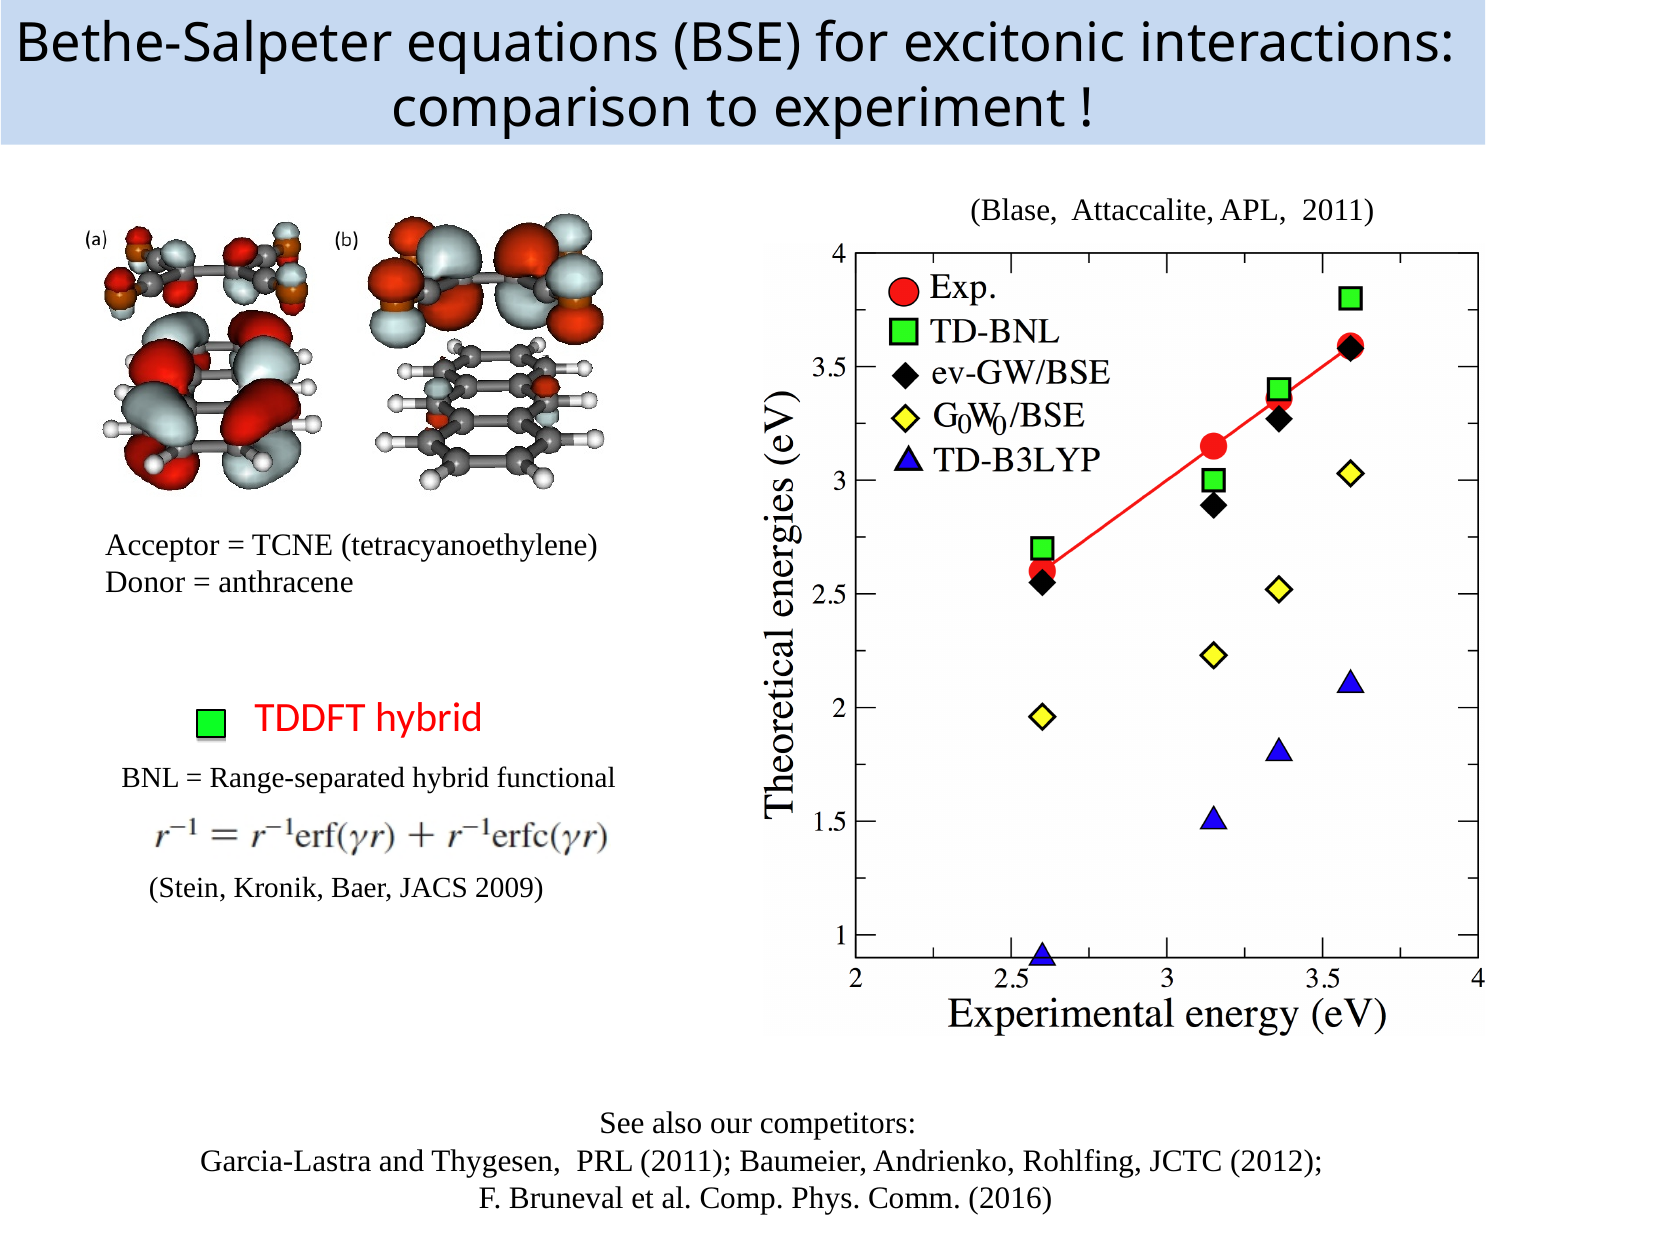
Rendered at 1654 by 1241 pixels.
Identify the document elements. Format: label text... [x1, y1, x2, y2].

text_box (Blase, Attaccalite, APL, 2011) [955, 181, 1396, 234]
text_box Bethe-Salpeter equations (BSE) for excitonic interactions: comparison to experiment ! [0, 0, 1486, 145]
picture [763, 243, 1485, 1036]
text_box Acceptor = TCNE (tetracyanoethylene) Donor = anthracene [90, 516, 614, 607]
picture [82, 200, 611, 497]
text_box See also our competitors: Garcia-Lastra and Thygesen, PRL (2011); Baumeier, Andrienko, Rohlfing, JCTC (2012); F. Bruneval et al. Comp. Phys. Comm. (2016) [185, 1094, 1339, 1223]
text_box (Stein, Kronik, Baer, JACS 2009) [134, 860, 560, 911]
text_box BNL = Range-separated hybrid functional [106, 751, 632, 801]
picture [145, 814, 611, 861]
text_box [197, 709, 225, 738]
text_box TDDFT hybrid [239, 682, 499, 748]
